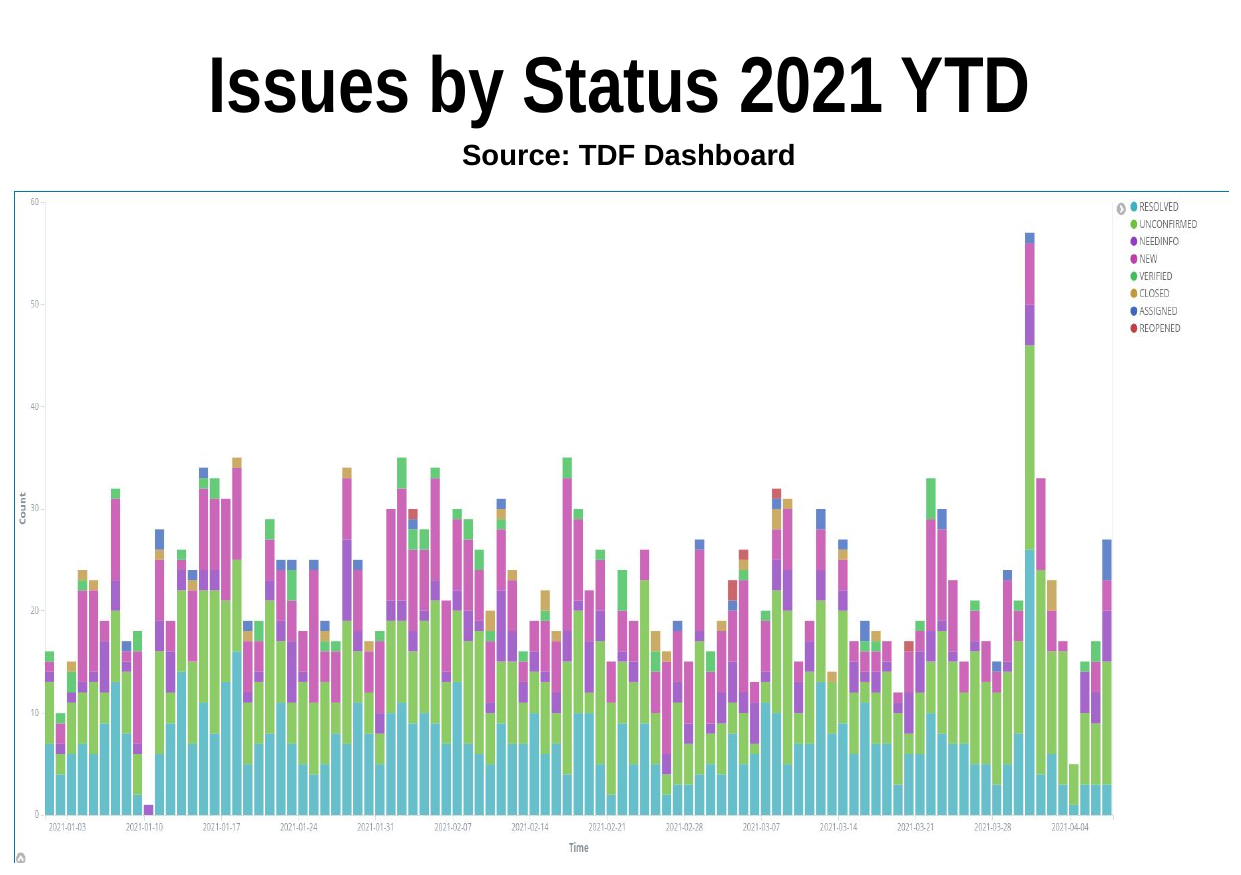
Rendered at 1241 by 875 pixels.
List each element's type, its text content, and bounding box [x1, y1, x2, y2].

picture [11, 190, 1229, 863]
text_box Source: TDF Dashboard [447, 131, 812, 185]
title Issues by Status 2021 YTD [11, 12, 1229, 155]
